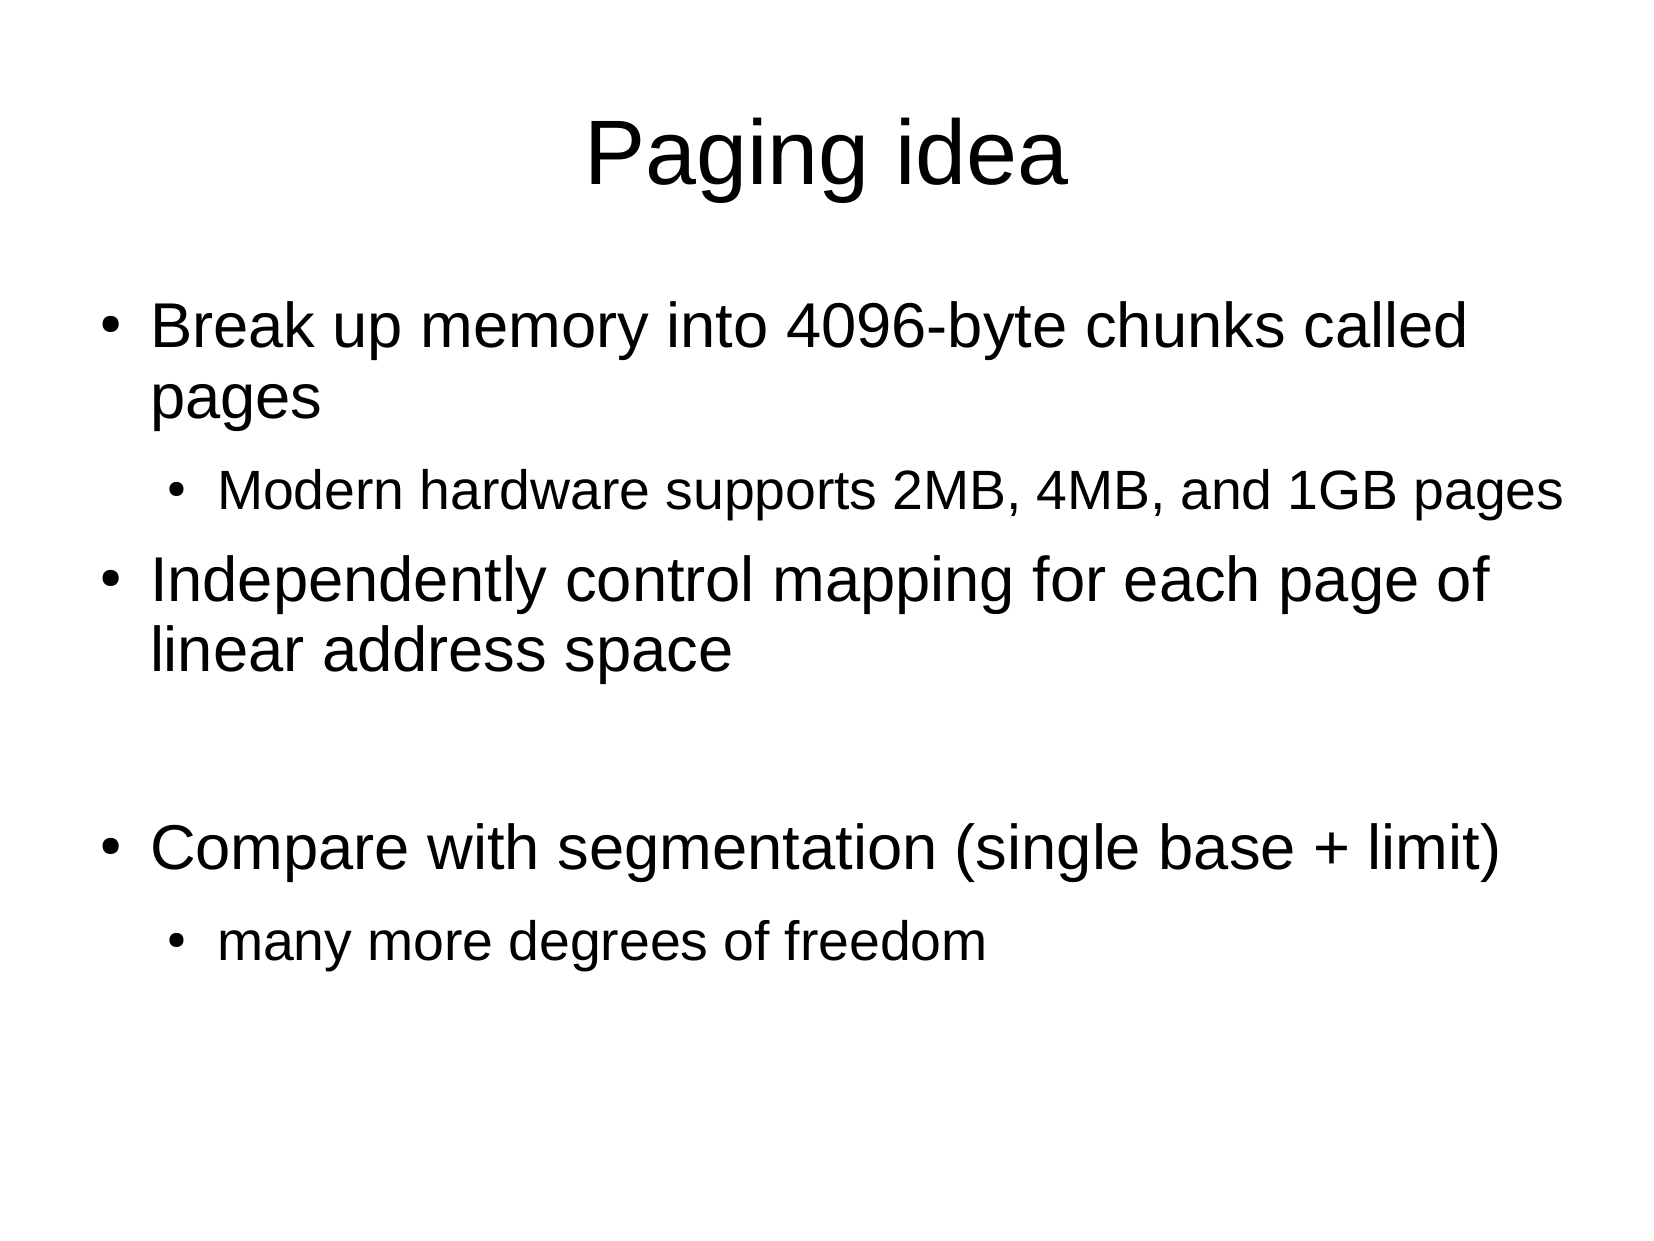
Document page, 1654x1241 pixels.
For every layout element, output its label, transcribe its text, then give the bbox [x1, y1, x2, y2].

title Paging idea [82, 49, 1571, 257]
list Break up memory into 4096-byte chunks called pages Modern hardware supports 2MB, 4MB, and 1GB pages Independently control mapping for each page of linear address space Compare with segmentation (single base + limit) many more degrees of freedom [82, 290, 1571, 1010]
